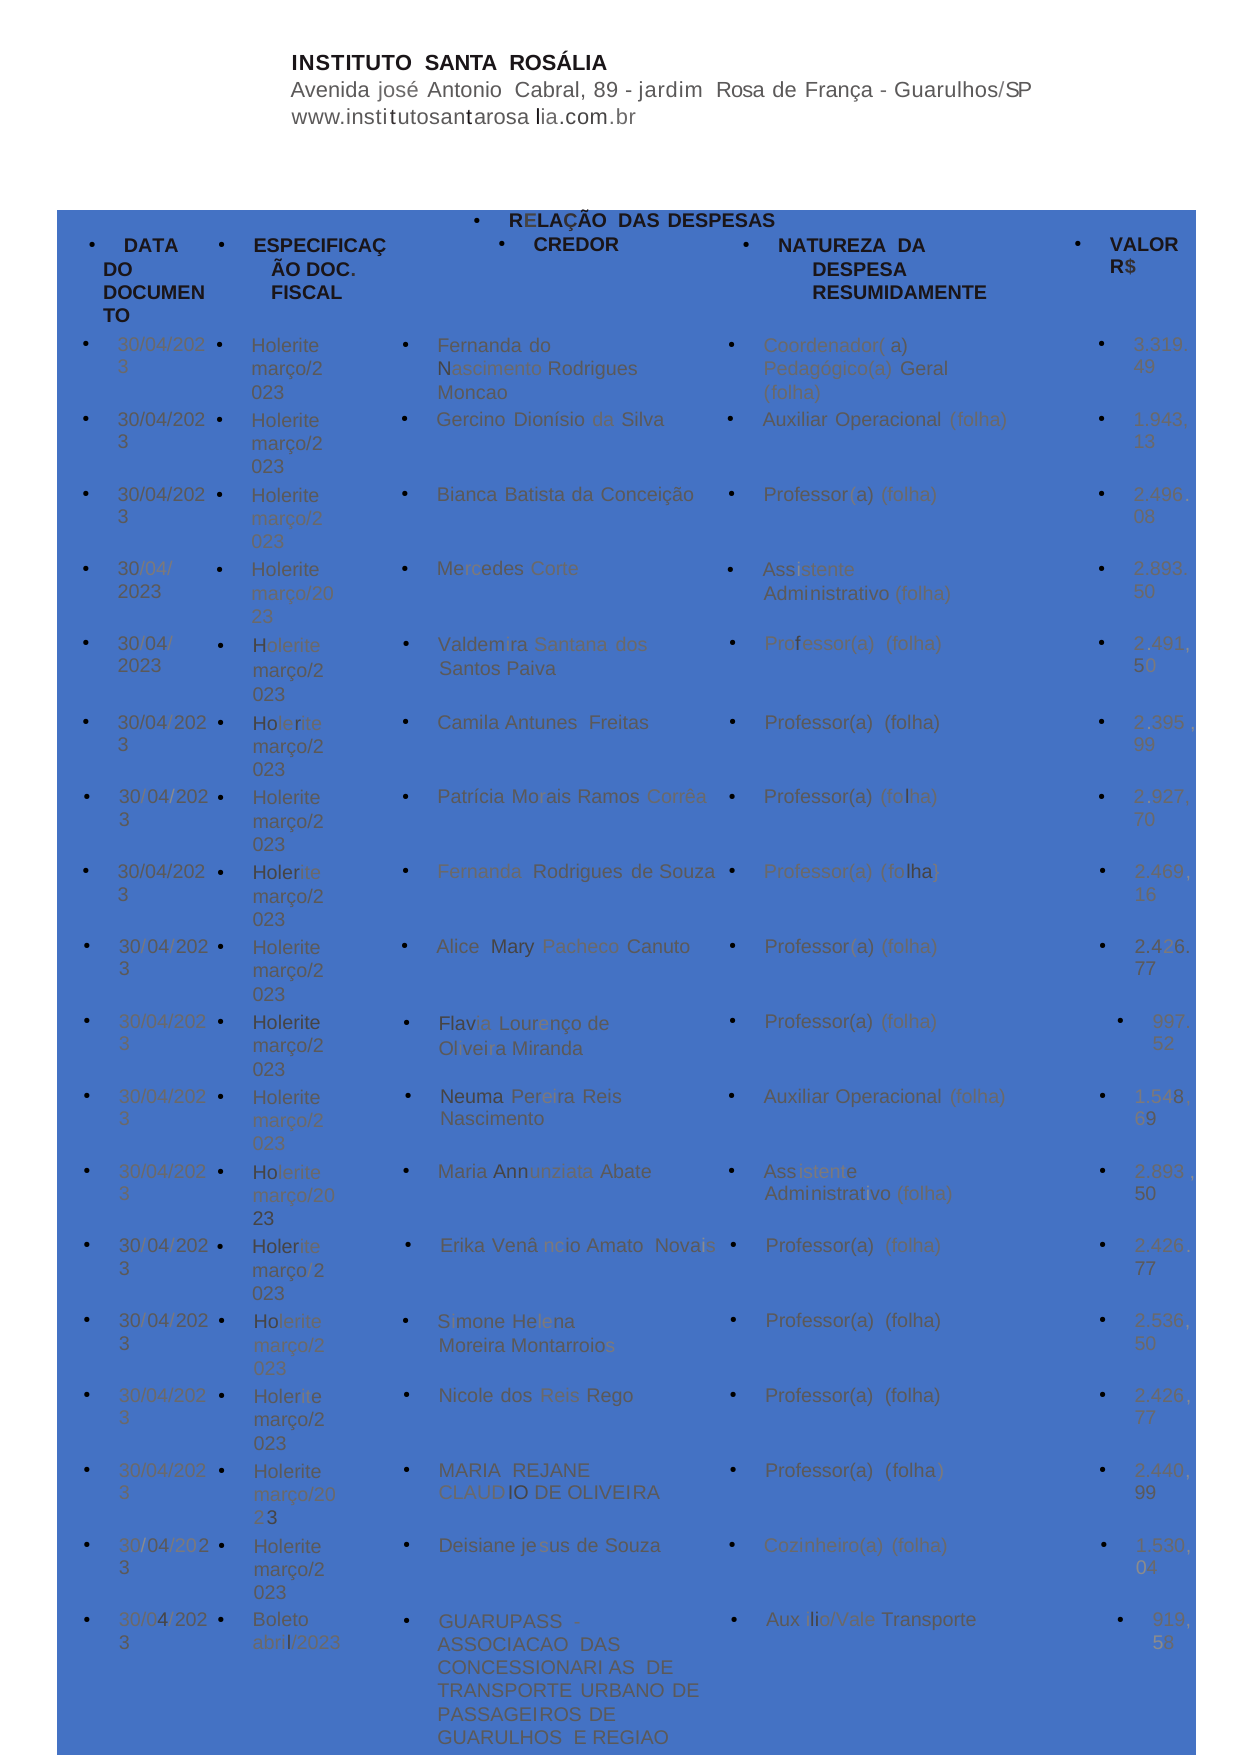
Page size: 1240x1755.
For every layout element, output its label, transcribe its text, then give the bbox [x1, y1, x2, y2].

table_cell 3.319.49 [1022, 333, 1196, 408]
table_cell Holerite março/2023 [211, 1459, 397, 1534]
table_cell VALOR R$ [1022, 234, 1196, 333]
table_cell Cozinheiro(a) (folha) [724, 1534, 1022, 1609]
table_cell GUARUPASS - ASSOCIACAO DAS CONCESSIONARI AS DE TRANSPORTE URBANO DE PASSAGEIROS DE GUARULHOS E REGIAO [397, 1609, 724, 1755]
table_cell 30/04/2023 [57, 1459, 211, 1534]
table_cell 2.496.08 [1022, 483, 1196, 558]
table_cell Assistente Administrativo (folha) [724, 558, 1022, 633]
table_cell NATUREZA DA DESPESA RESUMIDAMENTE [724, 234, 1022, 333]
table_cell Simone Helena Moreira Montarroios [397, 1310, 724, 1384]
table_header RELAÇÃO DAS DESPESAS [57, 210, 1196, 234]
table_cell Professor(a) (folha) [724, 1235, 1022, 1310]
table_cell Patrícia Morais Ramos Corrêa [397, 786, 724, 861]
table_cell 1.530,04 [1022, 1534, 1196, 1609]
table_cell Gercino Dionísio da Silva [397, 408, 724, 483]
table_cell 30/04/2023 [57, 1609, 211, 1755]
table_cell Professor(a) (folha) [724, 483, 1022, 558]
table_cell 30/04/2023 [57, 1235, 211, 1310]
table_cell Fernanda Rodrigues de Souza [397, 861, 724, 936]
table_cell Professor(a) (folha) [724, 936, 1022, 1010]
table_cell 2.469,16 [1022, 861, 1196, 936]
table_cell 30/04/2023 [57, 1384, 211, 1459]
table_cell 30/04/2023 [57, 711, 211, 786]
table_cell ESPECIFICAÇÃO DOC. FISCAL [211, 234, 397, 333]
table_cell Holerite março/2023 [211, 936, 397, 1010]
table_cell 2.893 ,50 [1022, 1160, 1196, 1235]
table_cell 30/04/2023 [57, 1085, 211, 1160]
table_cell 30/04/ 2023 [57, 633, 211, 711]
table_cell Valdemira Santana dos Santos Paiva [397, 633, 724, 711]
table_cell Holerite março/2023 [211, 483, 397, 558]
table_cell 30/04/2023 [57, 408, 211, 483]
table_cell Holerite março/2023 [211, 1160, 397, 1235]
table_cell Erika Venâ ncio Amato Novais [397, 1235, 724, 1310]
table_cell Fernanda do Nascimento Rodrigues Moncao [397, 333, 724, 408]
table_cell Holerite março/2023 [211, 861, 397, 936]
table_cell Holerite março/2023 [211, 1310, 397, 1384]
table_cell 2.426.77 [1022, 1235, 1196, 1310]
table_cell 2.536,50 [1022, 1310, 1196, 1384]
table_cell Auxiliar Operacional (folha) [724, 1085, 1022, 1160]
table_cell Boleto abril/2023 [211, 1609, 397, 1755]
table_cell Holerite março/2023 [211, 786, 397, 861]
table_cell Neuma Pereira Reis Nascimento [397, 1085, 724, 1160]
table_cell 30/04/2023 [57, 861, 211, 936]
table_cell Holerite março/2023 [211, 333, 397, 408]
table_cell 30/04/2023 [57, 1160, 211, 1235]
table_cell 30/04/2023 [57, 483, 211, 558]
table_cell CREDOR [397, 234, 724, 333]
table_cell Professor(a) (folha) [724, 711, 1022, 786]
table_cell Flavia Lourenço de Oliveira Miranda [397, 1010, 724, 1085]
text_box INSTITUTO SANTA ROSÁLIA Avenida josé Antonio Cabral, 89 - jardim Rosa de França - Guarulhos/SP www.institutosantarosa lia.com.br [288, 48, 1040, 130]
table_cell Aux ilio/Vale Transporte [724, 1609, 1022, 1755]
table_cell Professor(a) (folha} [724, 861, 1022, 936]
table_cell Holerite março/2023 [211, 558, 397, 633]
table_cell 30/04/2023 [57, 936, 211, 1010]
table_cell Nicole dos Reis Rego [397, 1384, 724, 1459]
table_cell Mercedes Corte [397, 558, 724, 633]
table_cell Holerite março/2023 [211, 1010, 397, 1085]
table_cell 30/04/2023 [57, 1534, 211, 1609]
table_cell Professor(a) (folha) [724, 1010, 1022, 1085]
table_cell 30/04/2023 [57, 1310, 211, 1384]
table_cell 2.395 ,99 [1022, 711, 1196, 786]
table_cell Maria Annunziata Abate [397, 1160, 724, 1235]
table_cell 30/04/2023 [57, 1010, 211, 1085]
table_cell Professor(a) (folha) [724, 1459, 1022, 1534]
table_cell Professor(a) (folha) [724, 1384, 1022, 1459]
table_cell MARIA REJANE CLAUDIO DE OLIVEIRA [397, 1459, 724, 1534]
table_cell 2.426,77 [1022, 1384, 1196, 1459]
table_cell 2.440,99 [1022, 1459, 1196, 1534]
table_cell 2.893.50 [1022, 558, 1196, 633]
table_cell Holerite março/2023 [211, 408, 397, 483]
table_cell 2.927,70 [1022, 786, 1196, 861]
table_cell Professor(a) (folha) [724, 633, 1022, 711]
table_cell 1.943,13 [1022, 408, 1196, 483]
table_cell 30/04/2023 [57, 786, 211, 861]
table_cell Holerite março/2023 [211, 711, 397, 786]
table_cell 2.491,50 [1022, 633, 1196, 711]
table_cell Alice Mary Pacheco Canuto [397, 936, 724, 1010]
table_cell Holerite março/2023 [211, 1384, 397, 1459]
table_cell Holerite março/2023 [211, 1085, 397, 1160]
table_cell 919,58 [1022, 1609, 1196, 1755]
table_cell Assistente Administrativo (folha) [724, 1160, 1022, 1235]
table_cell 30/04/ 2023 [57, 558, 211, 633]
table_cell Professor(a) (folha) [724, 786, 1022, 861]
table_cell 1.548,69 [1022, 1085, 1196, 1160]
table_cell Deisiane jesus de Souza [397, 1534, 724, 1609]
table_cell Camila Antunes Freitas [397, 711, 724, 786]
table_cell Holerite março/2023 [211, 1534, 397, 1609]
table_cell 2.426.77 [1022, 936, 1196, 1010]
table_cell DATA DO DOCUMENTO [57, 234, 211, 333]
table_cell Professor(a) (folha) [724, 1310, 1022, 1384]
table_cell Auxiliar Operacional (folha) [724, 408, 1022, 483]
table_cell Holerite março/2023 [211, 633, 397, 711]
table_cell 997.52 [1022, 1010, 1196, 1085]
table_cell 30/04/2023 [57, 333, 211, 408]
table_cell Coordenador( a) Pedagógico(a) Geral (folha) [724, 333, 1022, 408]
table_cell Holerite março/2023 [211, 1235, 397, 1310]
table_cell Bianca Batista da Conceição [397, 483, 724, 558]
